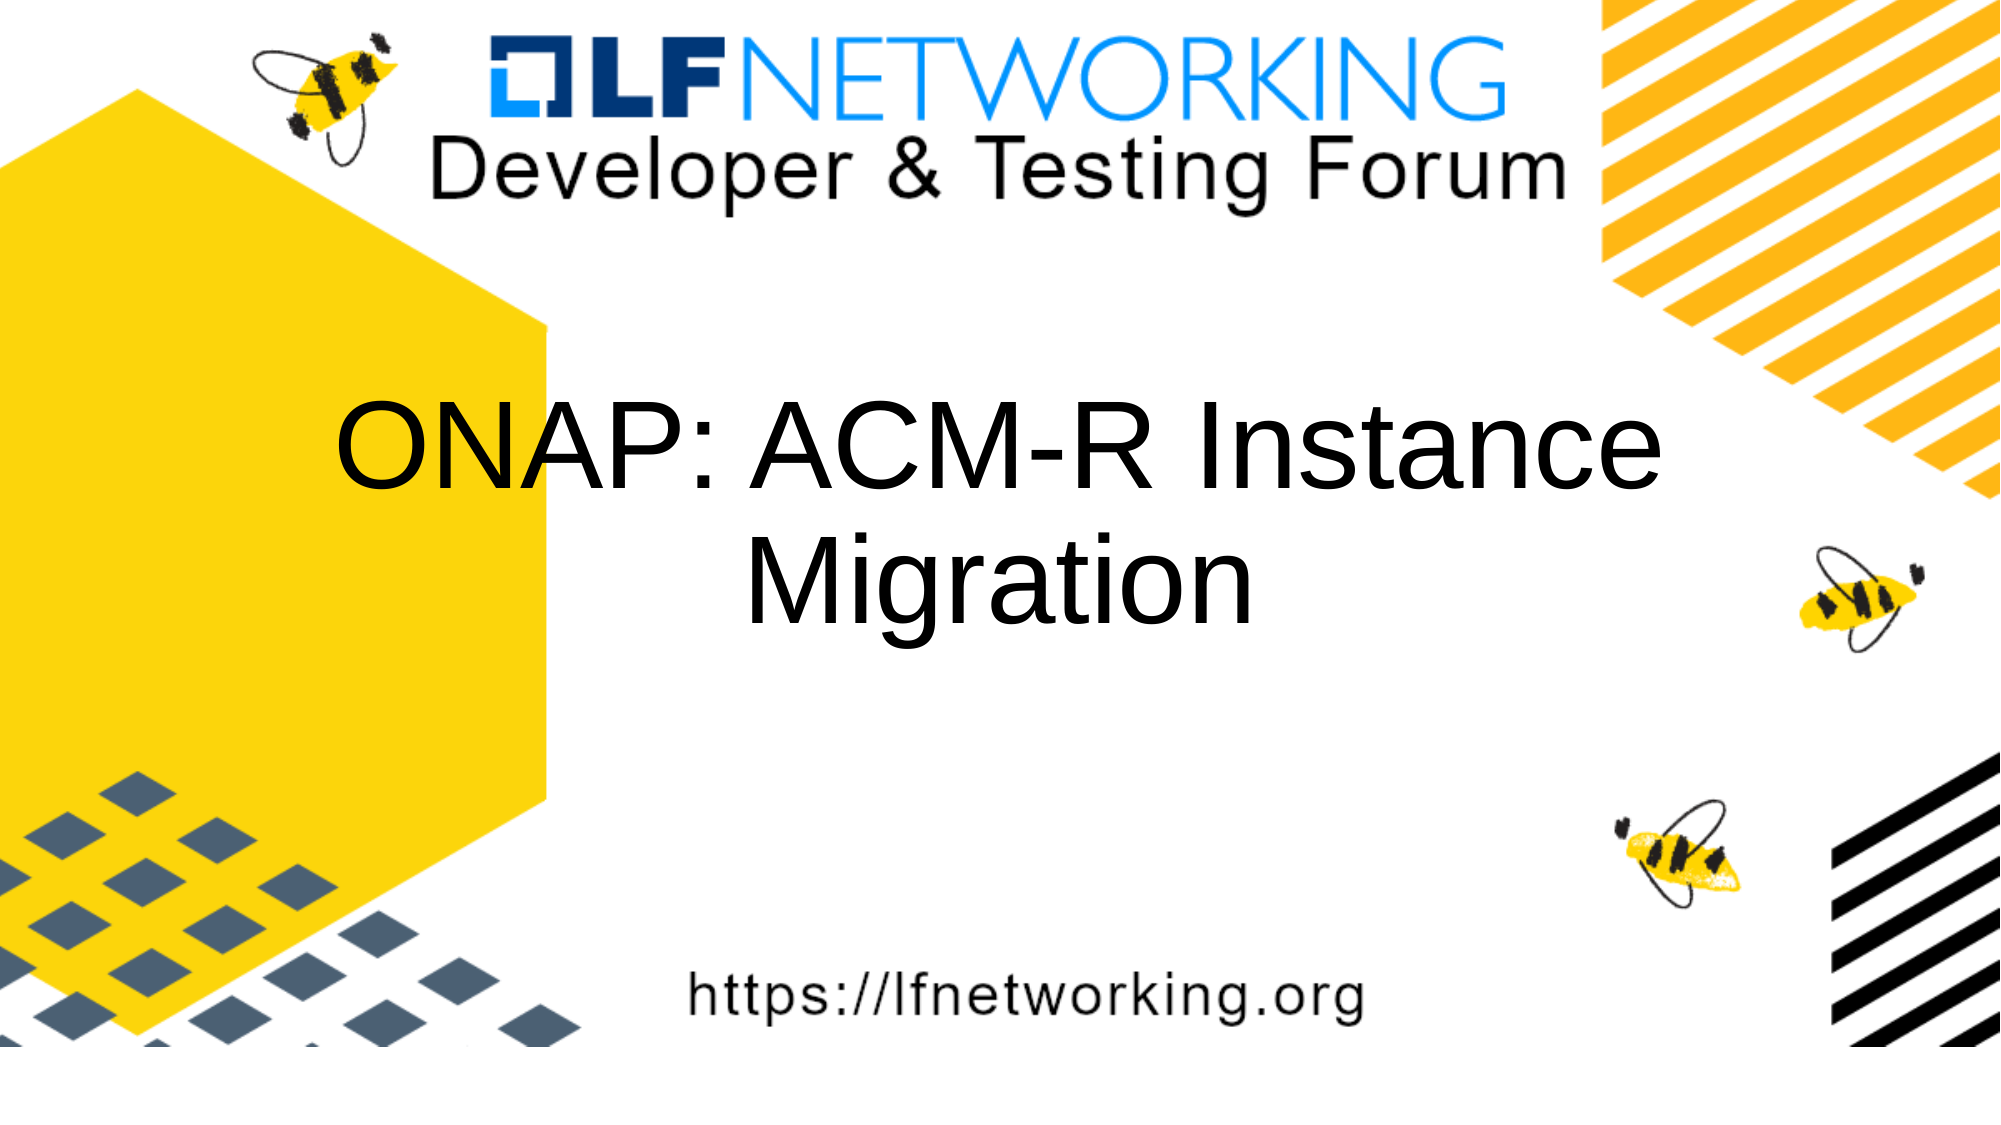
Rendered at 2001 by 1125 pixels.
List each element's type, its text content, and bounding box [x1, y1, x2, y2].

title ONAP: ACM-R Instance Migration [249, 266, 1750, 658]
picture [0, 0, 2000, 1047]
